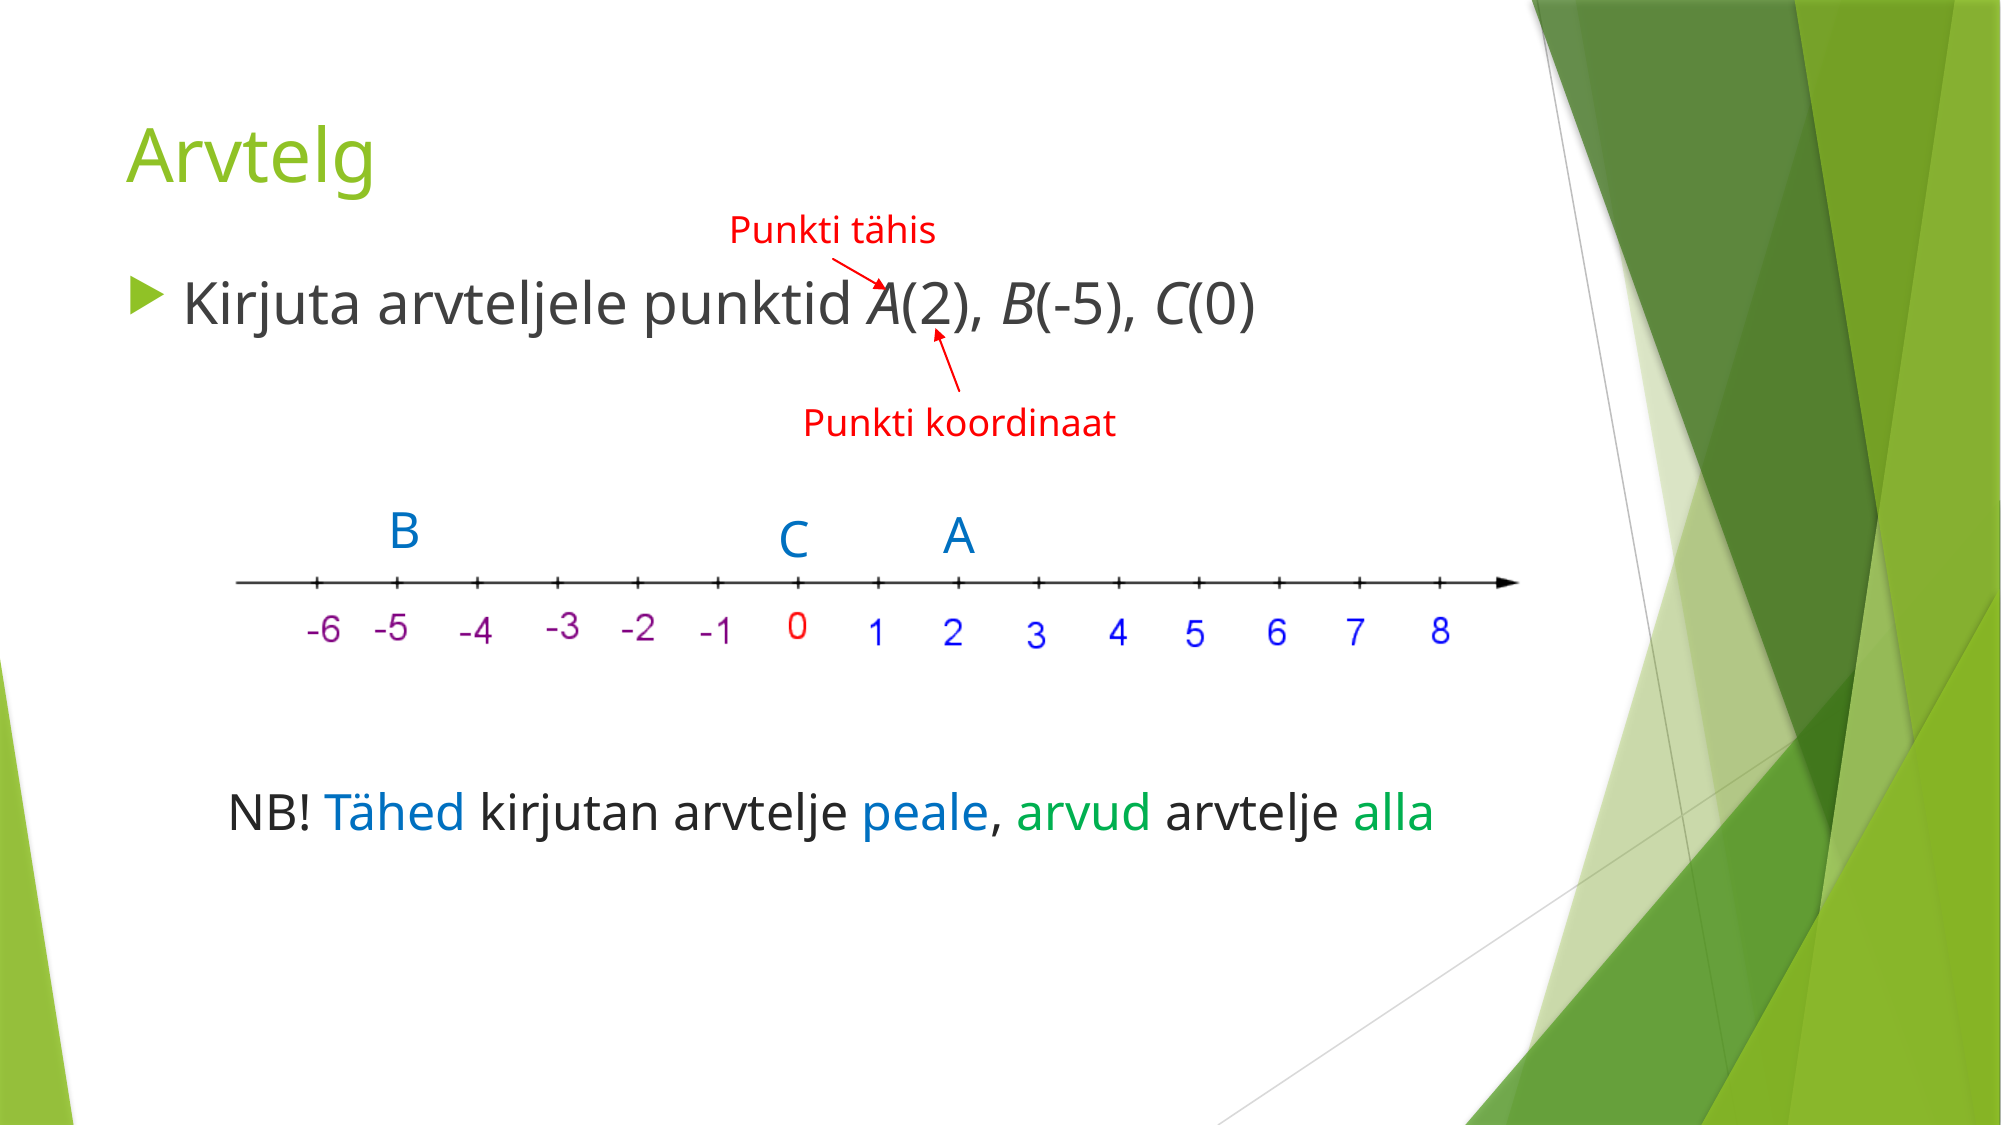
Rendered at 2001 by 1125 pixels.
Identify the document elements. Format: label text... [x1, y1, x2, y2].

text_box A [950, 542, 967, 546]
text_box B [397, 516, 412, 527]
text_box NB! Tähed kirjutan arvtelje peale, arvud arvtelje alla [212, 772, 1450, 848]
text_box Punkti koordinaat [787, 391, 1132, 452]
title Arvtelg [111, 99, 1522, 258]
text_box Punkti tähis [714, 198, 952, 259]
text_box C [763, 499, 825, 546]
text_box A [953, 523, 964, 538]
text_box A [928, 496, 991, 546]
picture [218, 546, 1530, 675]
list Kirjuta arvteljele punktid A(2), B(-5), C(0) [111, 258, 1708, 473]
text_box B [397, 531, 413, 544]
text_box B [373, 491, 436, 546]
